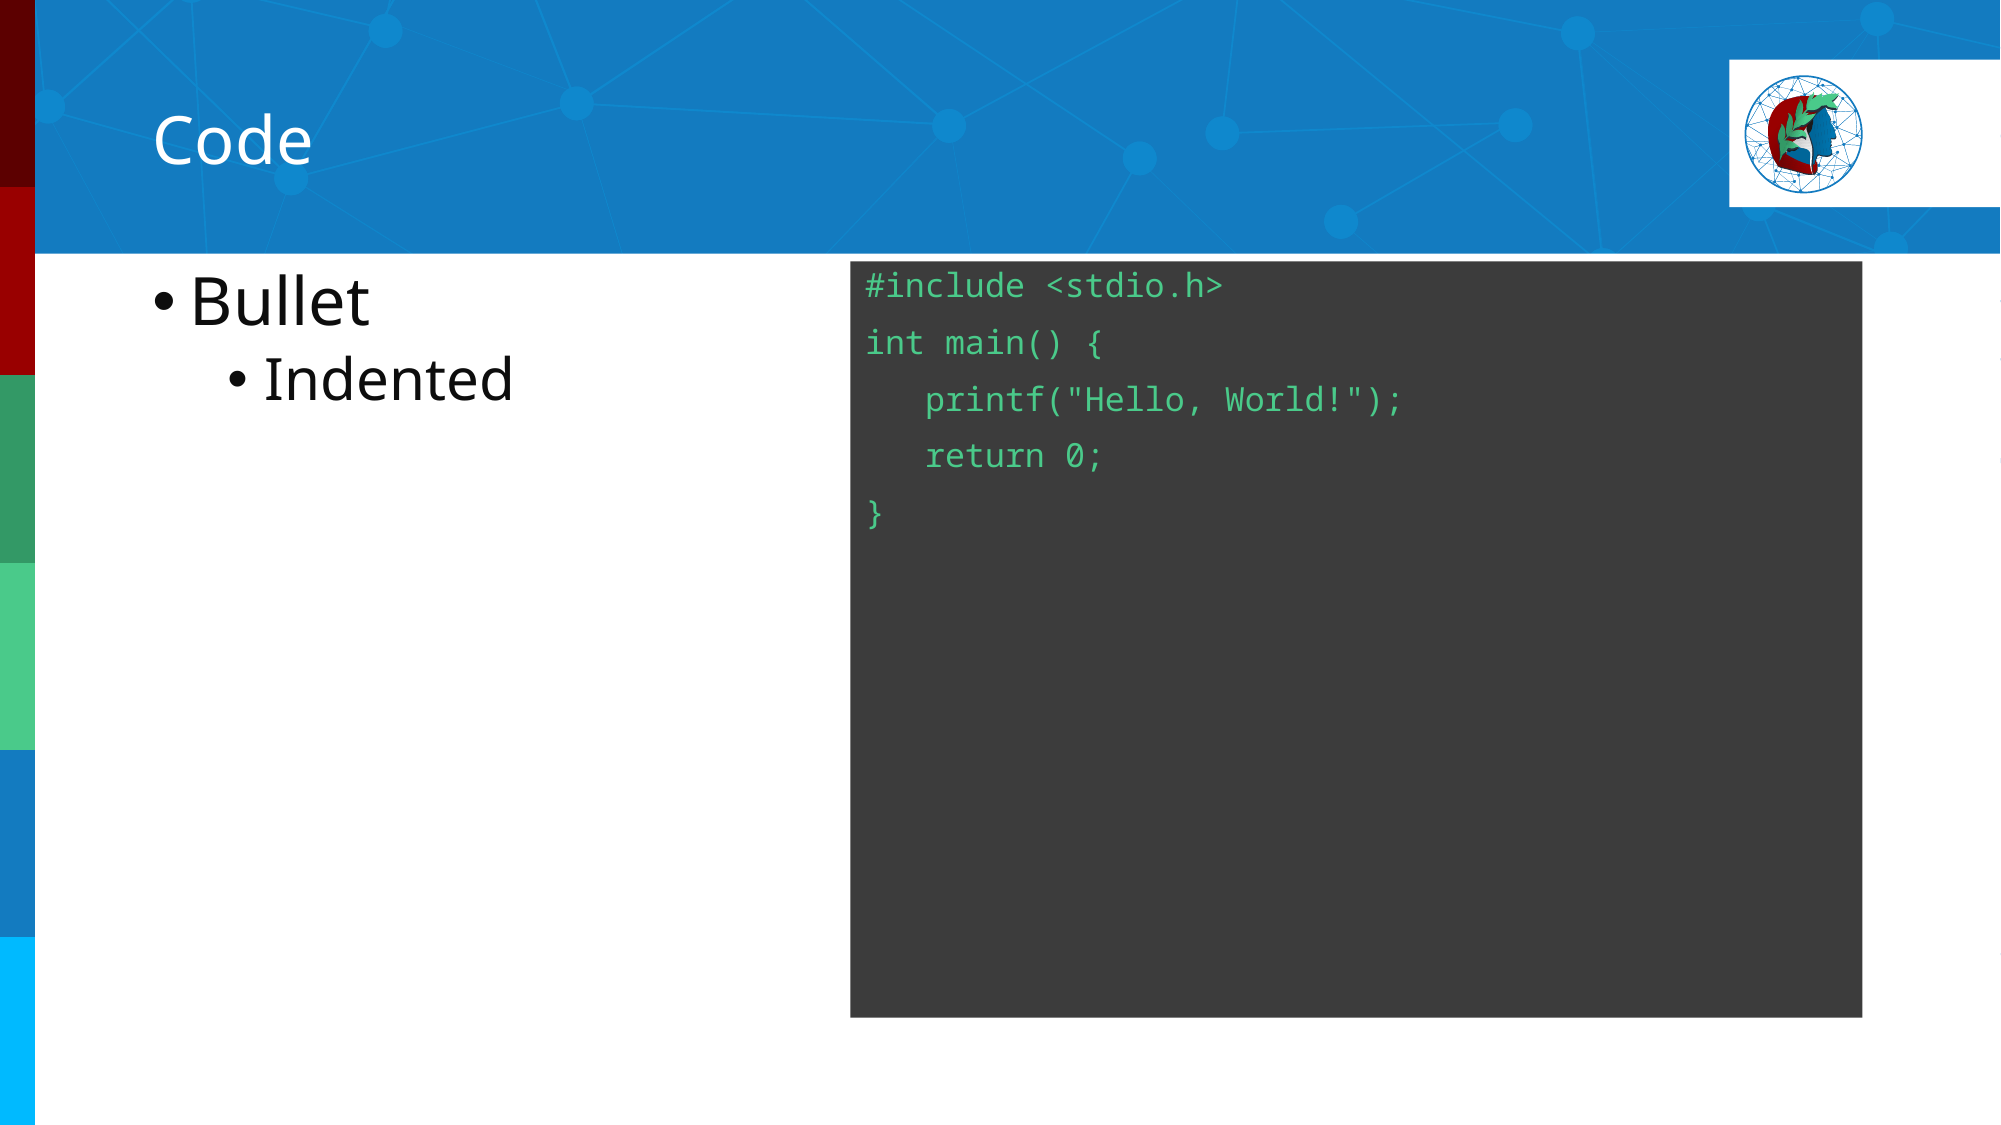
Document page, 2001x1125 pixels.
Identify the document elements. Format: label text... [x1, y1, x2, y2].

title Code [137, 41, 783, 244]
list #include <stdio.h> int main() { printf("Hello, World!"); return 0; } [850, 261, 1863, 1018]
list Bullet Indented [137, 260, 783, 1017]
